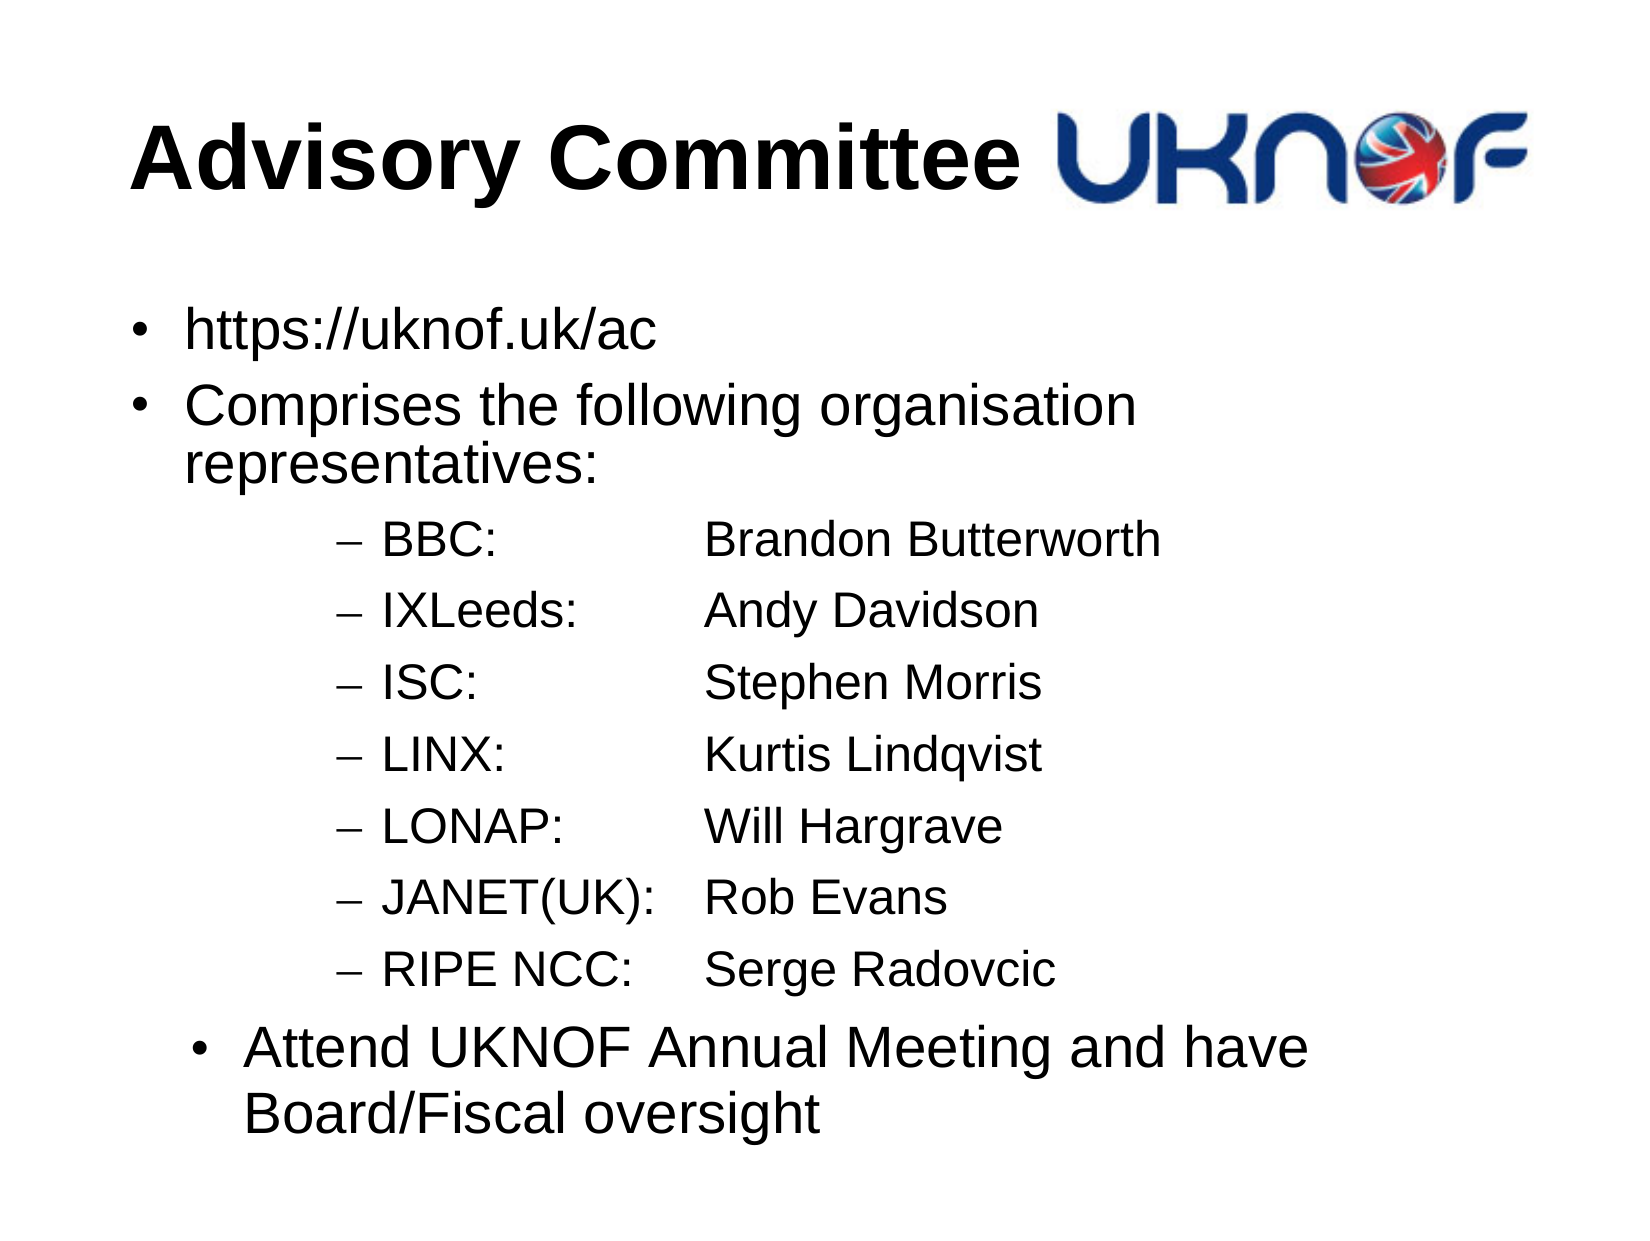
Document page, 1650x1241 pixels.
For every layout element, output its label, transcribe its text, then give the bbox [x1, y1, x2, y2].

picture [1065, 93, 1536, 225]
title Advisory Committee [88, 55, 1065, 262]
list https://uknof.uk/ac Comprises the following organisation representatives: BBC: Brandon Butterworth IXLeeds: Andy Davidson ISC: Stephen Morris LINX: Kurtis Lindqvist LONAP: Will Hargrave JANET(UK): Rob Evans RIPE NCC: Serge Radovcic Attend UKNOF Annual Meeting and have Board/Fiscal oversight [129, 303, 1532, 1161]
